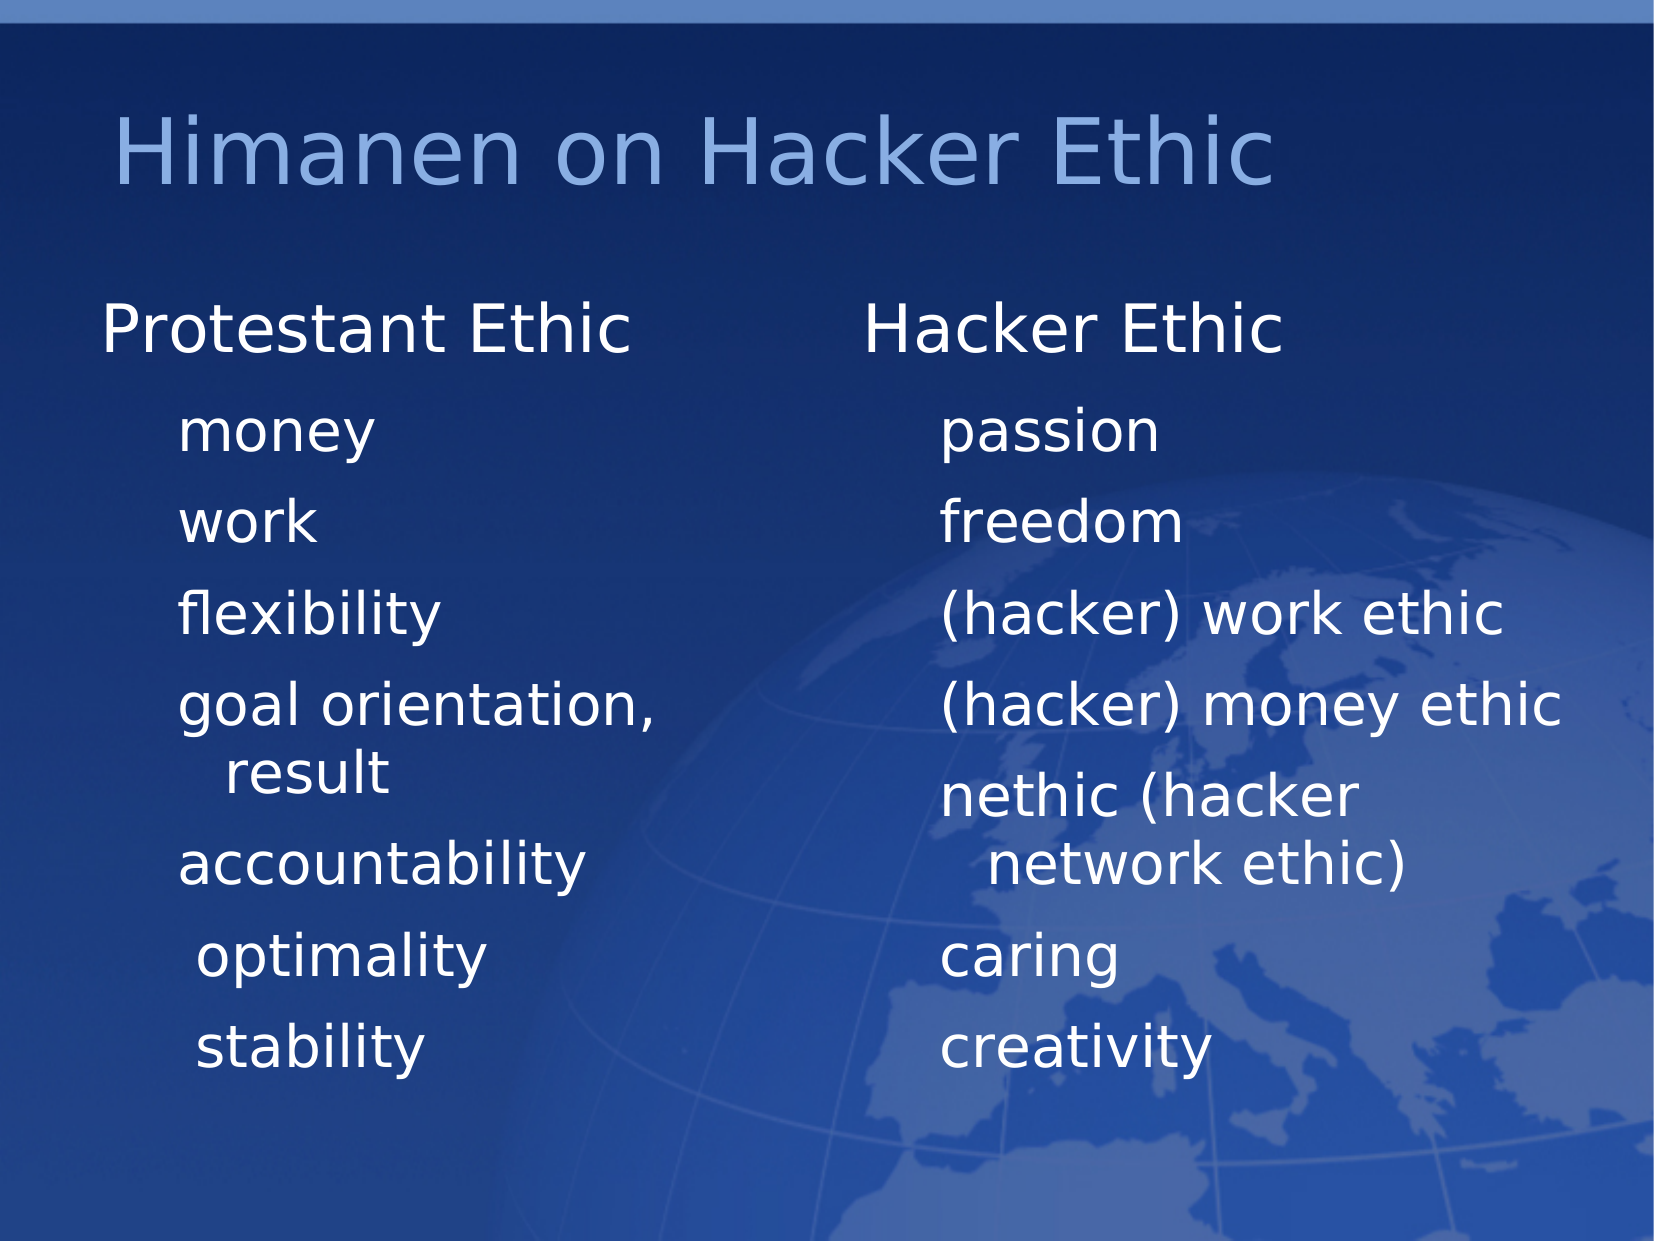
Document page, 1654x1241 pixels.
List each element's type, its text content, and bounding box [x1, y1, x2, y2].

list Protestant Ethic money work flexibility goal orientation, result accountability optimality stability [82, 290, 809, 1109]
picture [0, 0, 1654, 1241]
title Himanen on Hacker Ethic [82, 49, 1571, 257]
list Hacker Ethic passion freedom (hacker) work ethic (hacker) money ethic nethic (hacker network ethic) caring creativity [845, 290, 1572, 1149]
